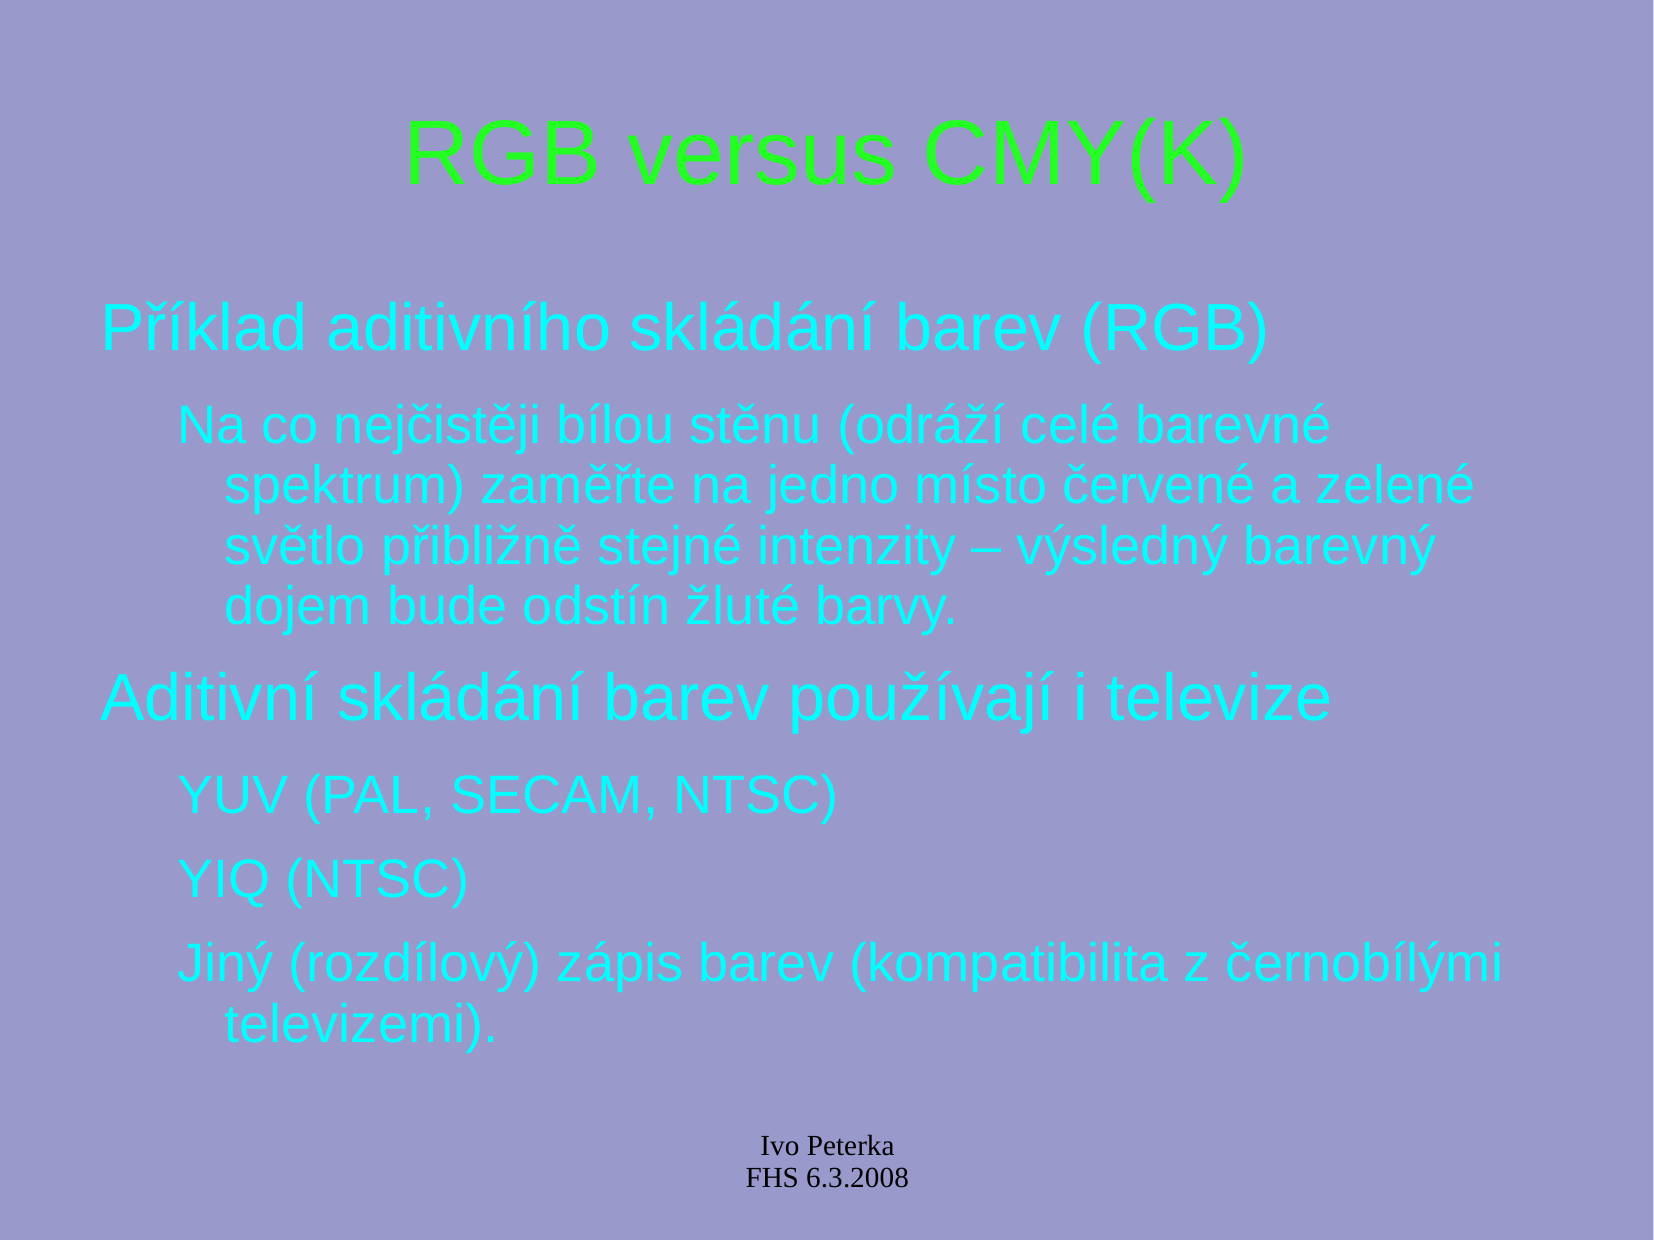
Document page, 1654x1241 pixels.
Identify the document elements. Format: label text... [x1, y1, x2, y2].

title RGB versus CMY(K) [82, 56, 1571, 250]
list Příklad aditivního skládání barev (RGB) Na co nejčistěji bílou stěnu (odráží celé barevné spektrum) zaměřte na jedno místo červené a zelené světlo přibližně stejné intenzity – výsledný barevný dojem bude odstín žluté barvy. Aditivní skládání barev používají i televize YUV (PAL, SECAM, NTSC) YIQ (NTSC) Jiný (rozdílový) zápis barev (kompatibilita z černobílými televizemi). [82, 290, 1571, 1094]
